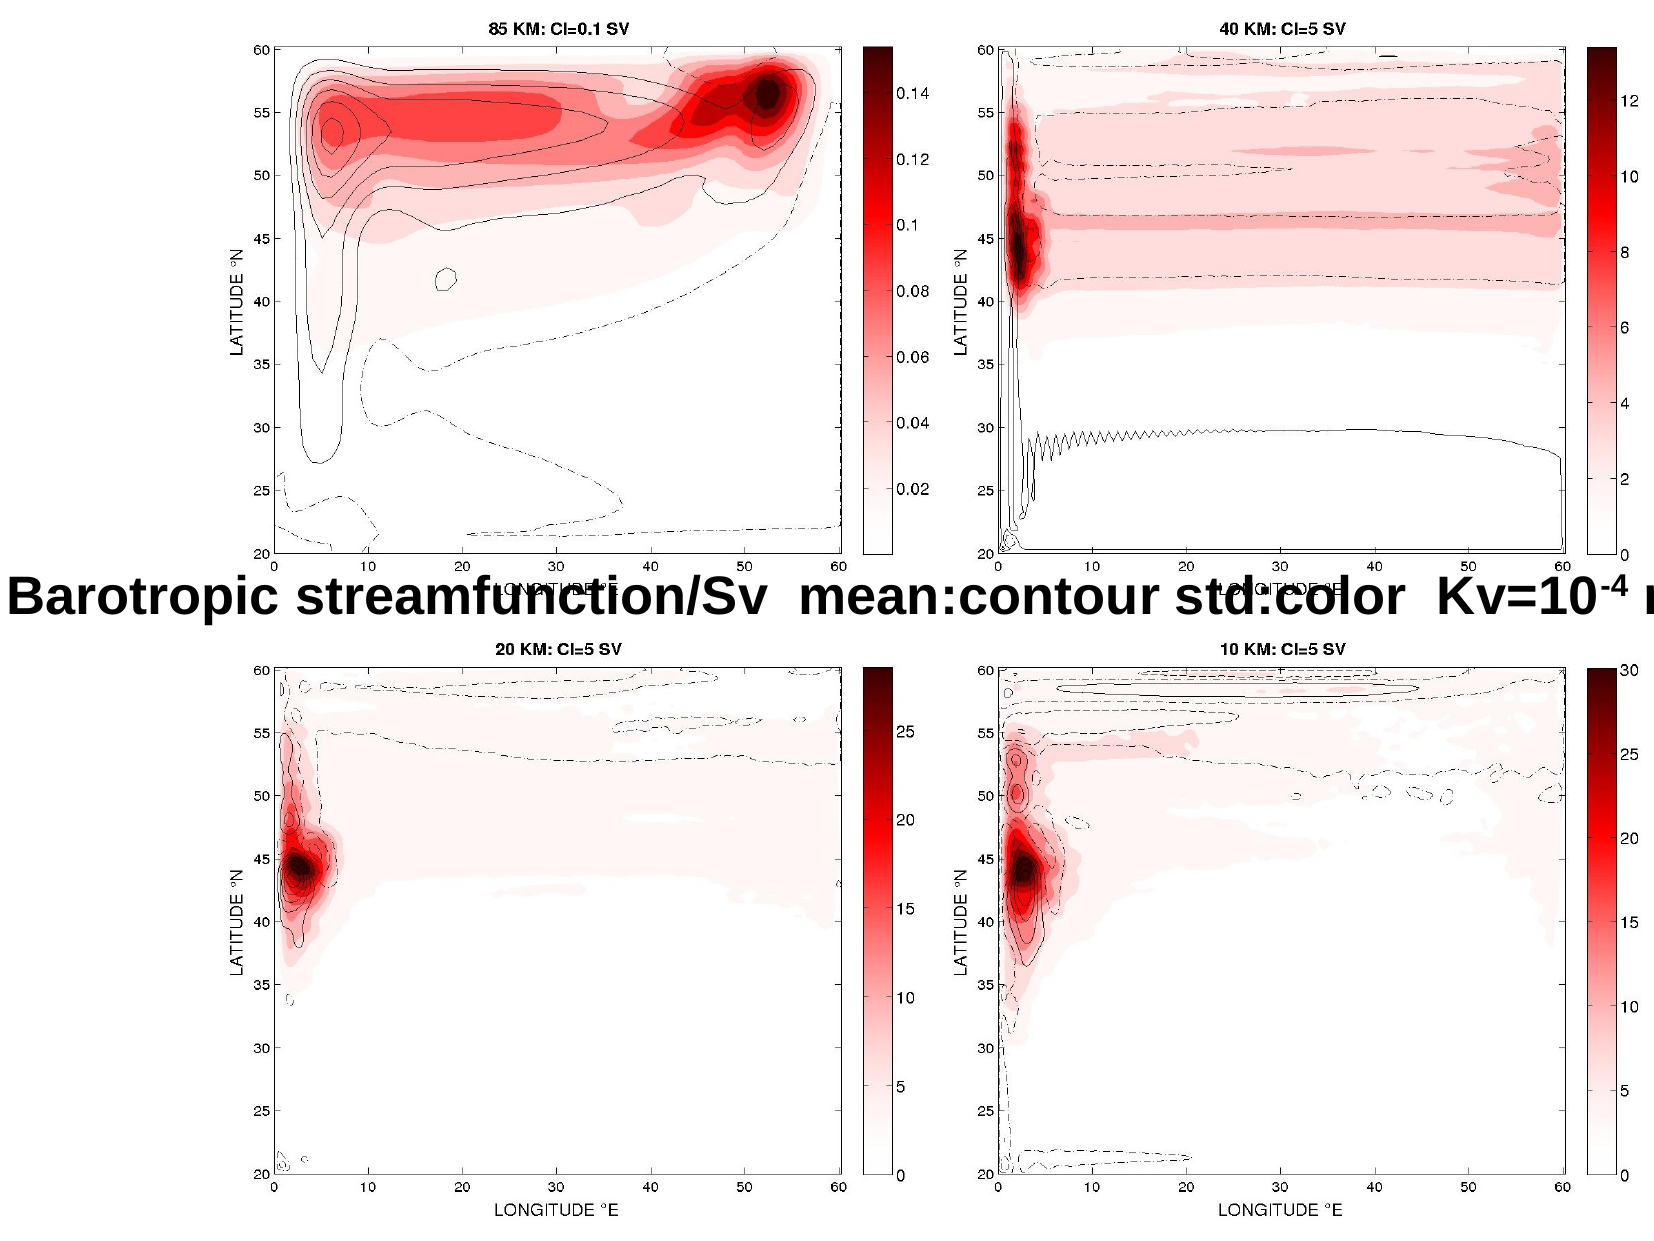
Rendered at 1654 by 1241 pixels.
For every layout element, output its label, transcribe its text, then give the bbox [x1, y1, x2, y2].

picture [218, 0, 1654, 492]
title Barotropic streamfunction/Sv mean:contour std:color Kv=10-4 m2/s [5, 492, 1654, 700]
picture [218, 700, 1654, 1241]
